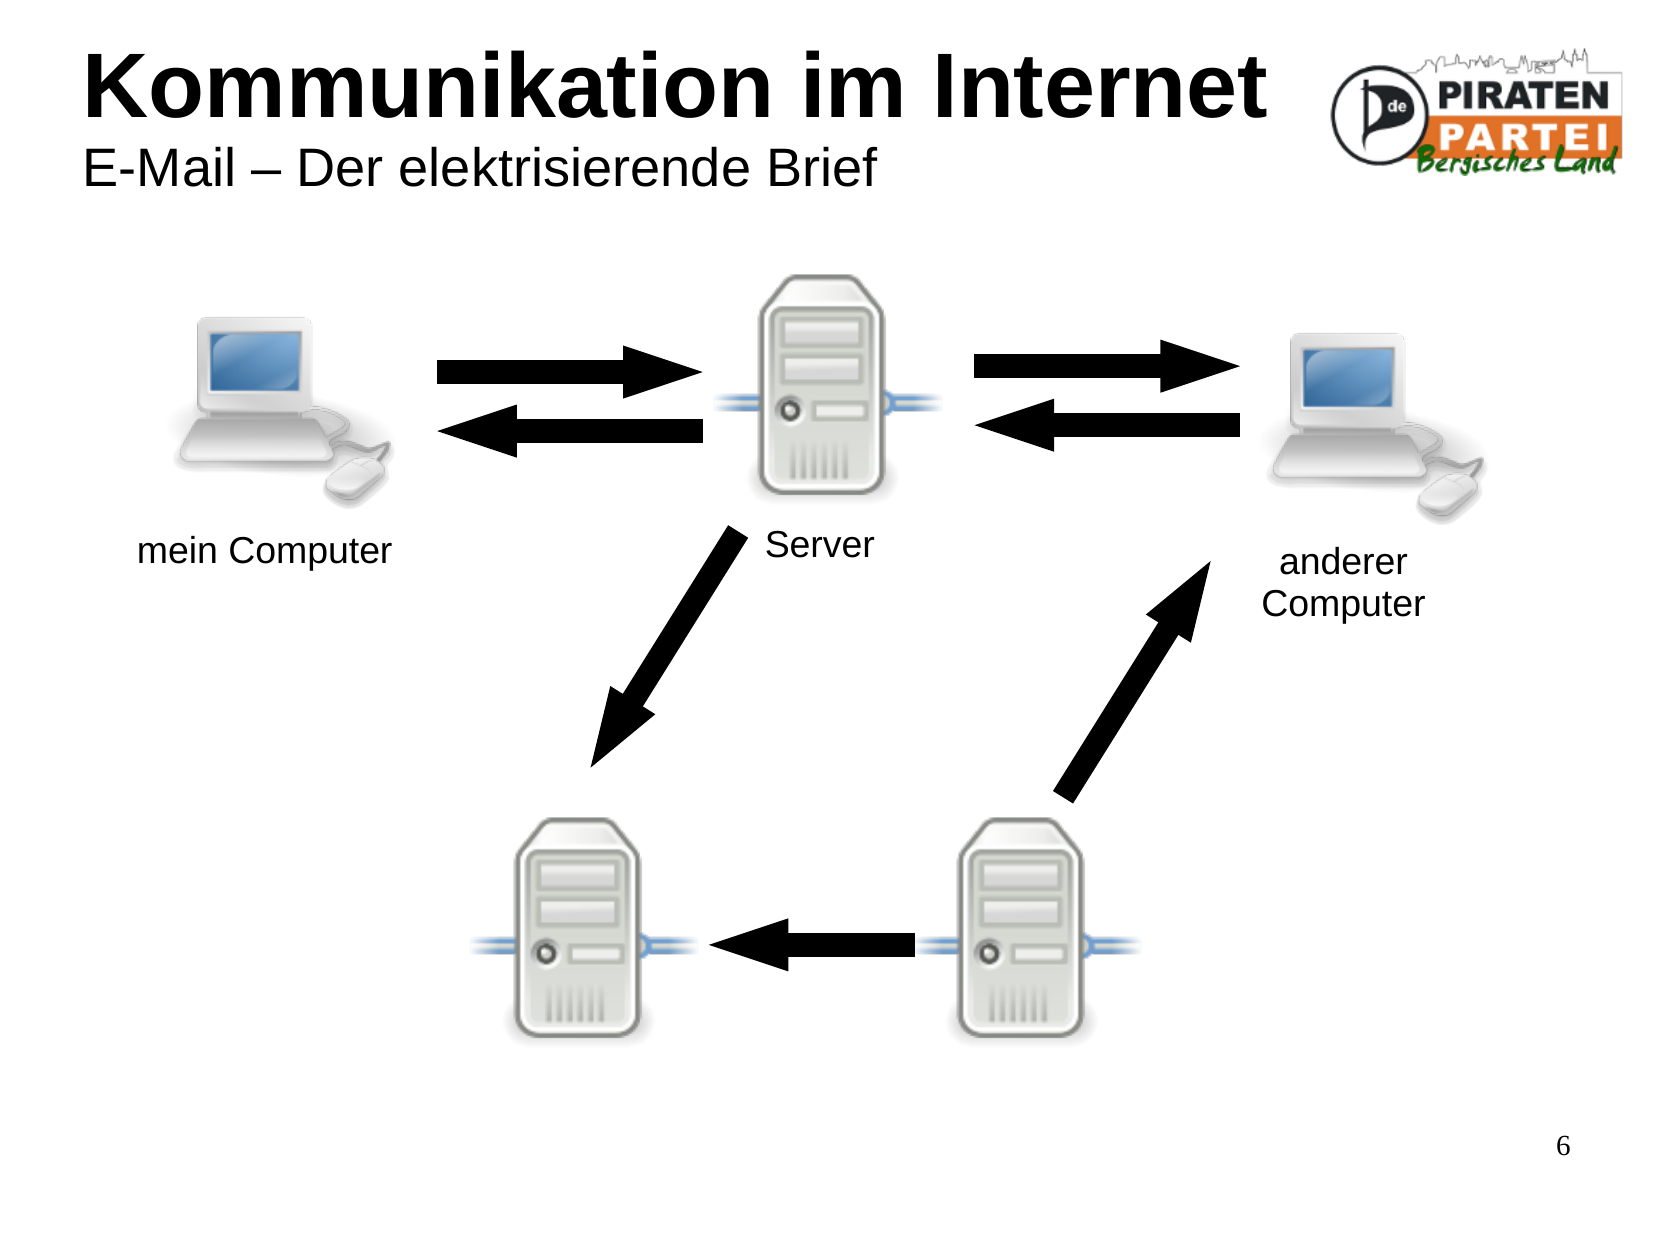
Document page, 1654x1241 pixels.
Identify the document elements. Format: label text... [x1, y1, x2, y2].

picture [157, 283, 408, 521]
picture [458, 808, 709, 1059]
title Kommunikation im Internet E-Mail – Der elektrisierende Brief [82, 34, 1571, 198]
text_box mein Computer [122, 521, 408, 579]
picture [702, 265, 953, 516]
picture [1328, 47, 1625, 176]
text_box Server [750, 515, 898, 573]
picture [901, 808, 1152, 1059]
picture [1250, 299, 1501, 550]
text_box anderer Computer [1240, 532, 1447, 632]
